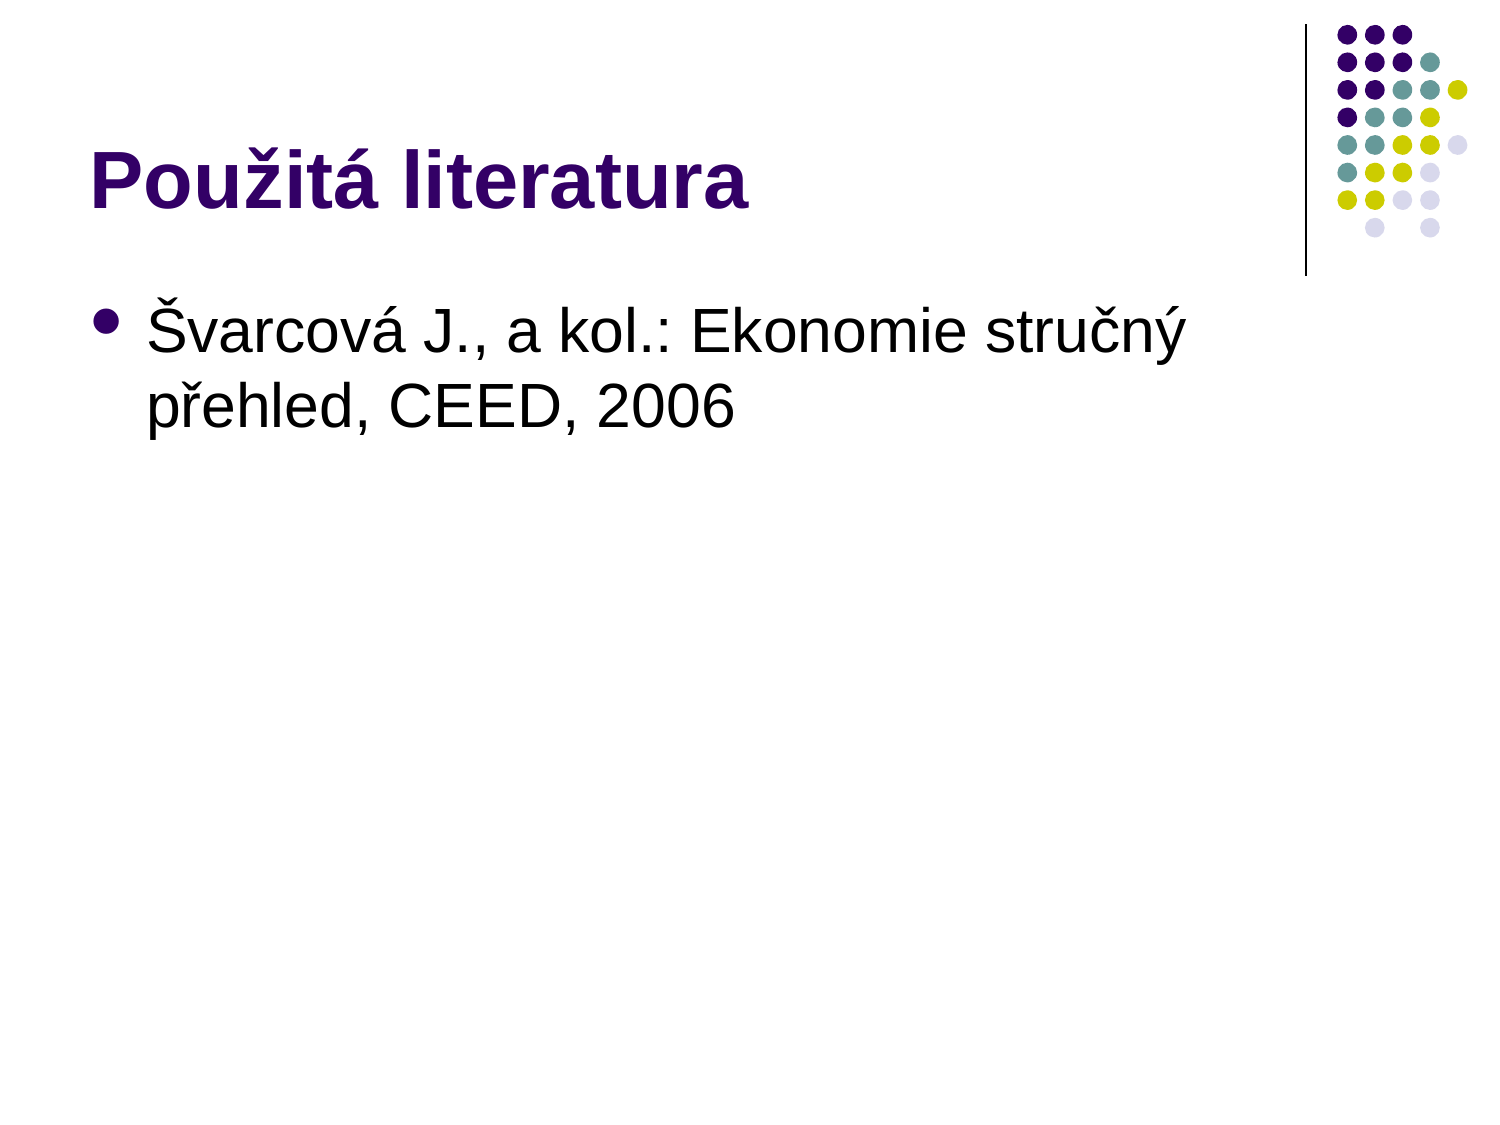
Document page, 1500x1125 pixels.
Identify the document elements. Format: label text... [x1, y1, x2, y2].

title Použitá literatura [74, 20, 1313, 233]
list Švarcová J., a kol.: Ekonomie stručný přehled, CEED, 2006 [75, 282, 1426, 1006]
